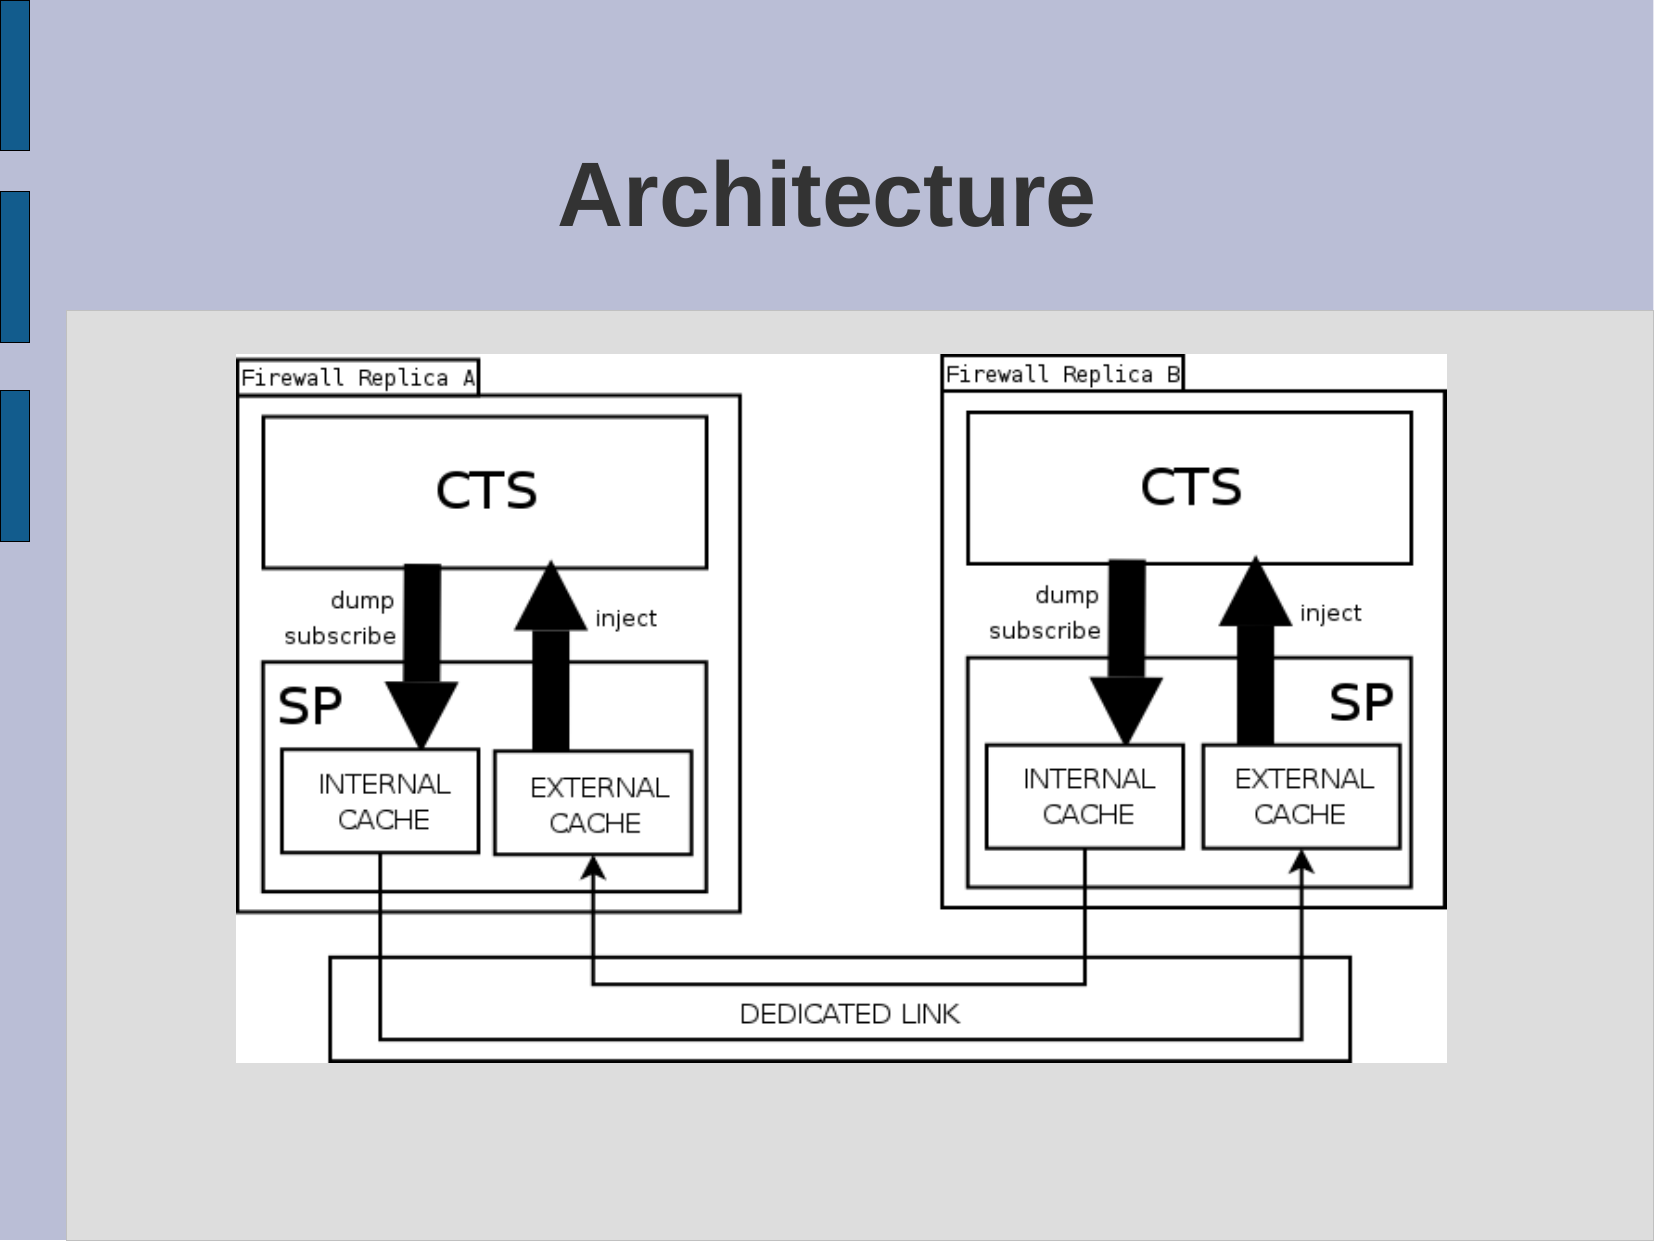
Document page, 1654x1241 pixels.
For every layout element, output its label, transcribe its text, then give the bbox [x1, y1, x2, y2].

picture [236, 354, 1447, 1063]
title Architecture [121, 98, 1534, 291]
